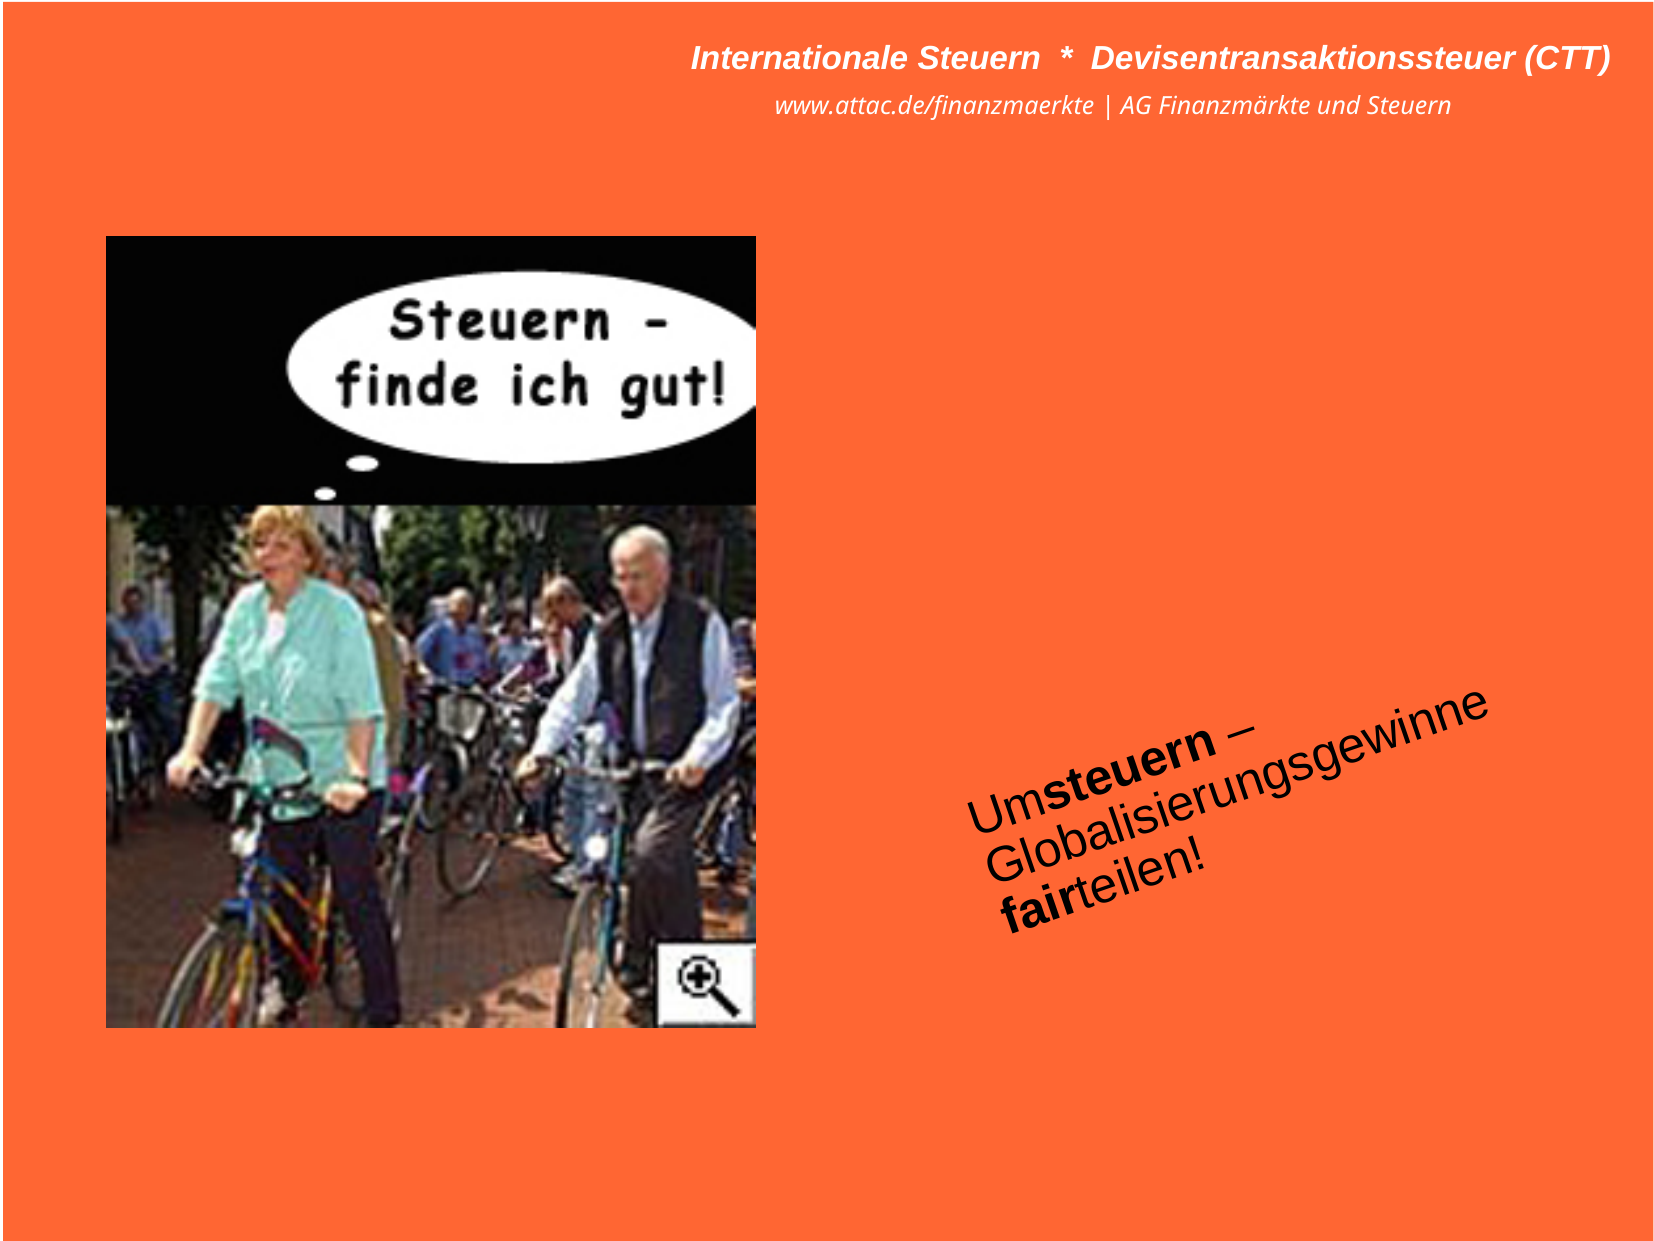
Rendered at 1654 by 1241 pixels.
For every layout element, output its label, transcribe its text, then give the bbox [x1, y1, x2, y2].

text_box Umsteuern – Globalisierungsgewinne fairteilen! [945, 565, 1654, 958]
text_box www.attac.de/finanzmaerkte | AG Finanzmärkte und Steuern [759, 76, 1534, 131]
picture [106, 236, 756, 1028]
text_box [3, 1, 1654, 1241]
text_box Internationale Steuern * Devisentransaktionssteuer (CTT) [407, 41, 1654, 77]
